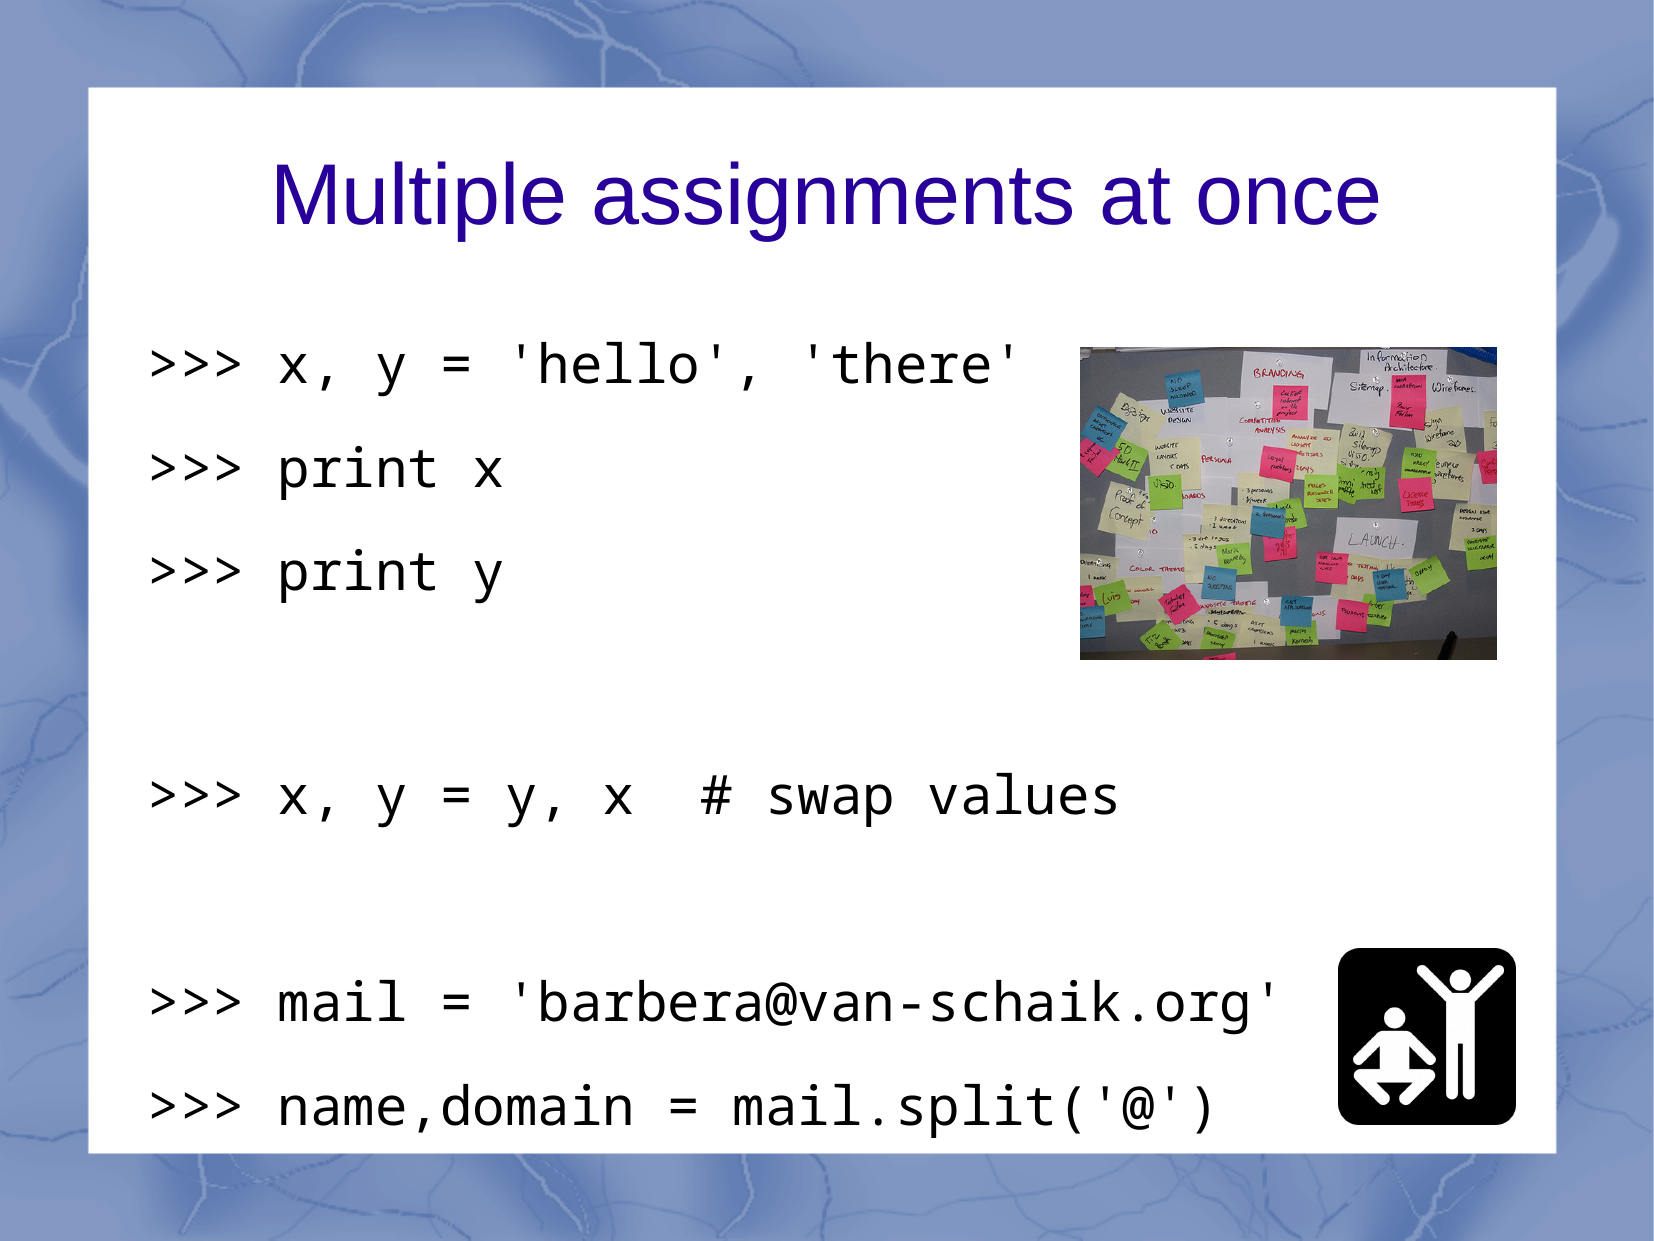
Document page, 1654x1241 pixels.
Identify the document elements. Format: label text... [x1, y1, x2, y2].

list >>> x, y = 'hello', 'there' >>> print x >>> print y >>> x, y = y, x # swap values >>> mail = 'barbera@van-schaik.org' >>> name,domain = mail.split('@') [147, 325, 1506, 1052]
title Multiple assignments at once [118, 90, 1536, 298]
picture [0, 0, 1654, 1241]
